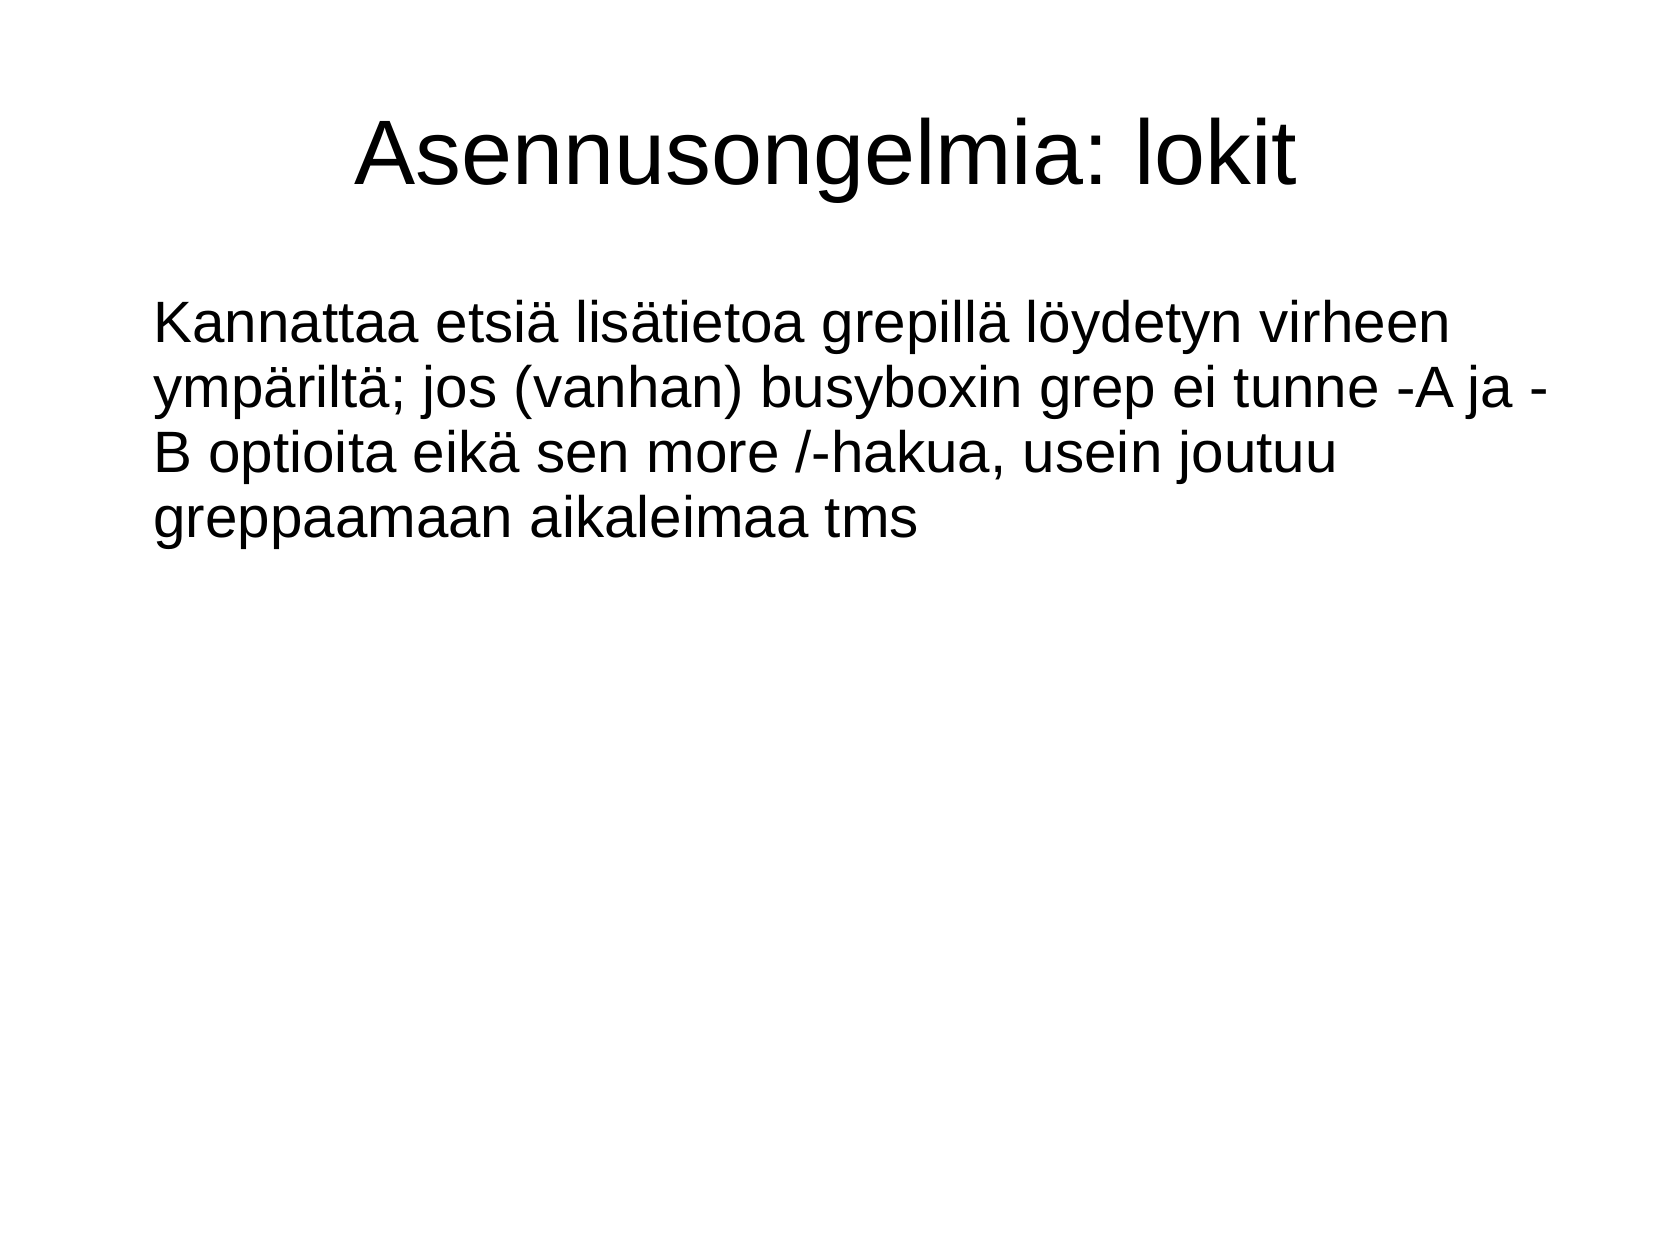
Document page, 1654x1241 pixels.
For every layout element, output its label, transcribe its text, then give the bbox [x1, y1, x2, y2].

title Asennusongelmia: lokit [82, 49, 1571, 257]
list Kannattaa etsiä lisätietoa grepillä löydetyn virheen ympäriltä; jos (vanhan) busyboxin grep ei tunne -A ja -B optioita eikä sen more /-hakua, usein joutuu greppaamaan aikaleimaa tms [82, 290, 1571, 1010]
